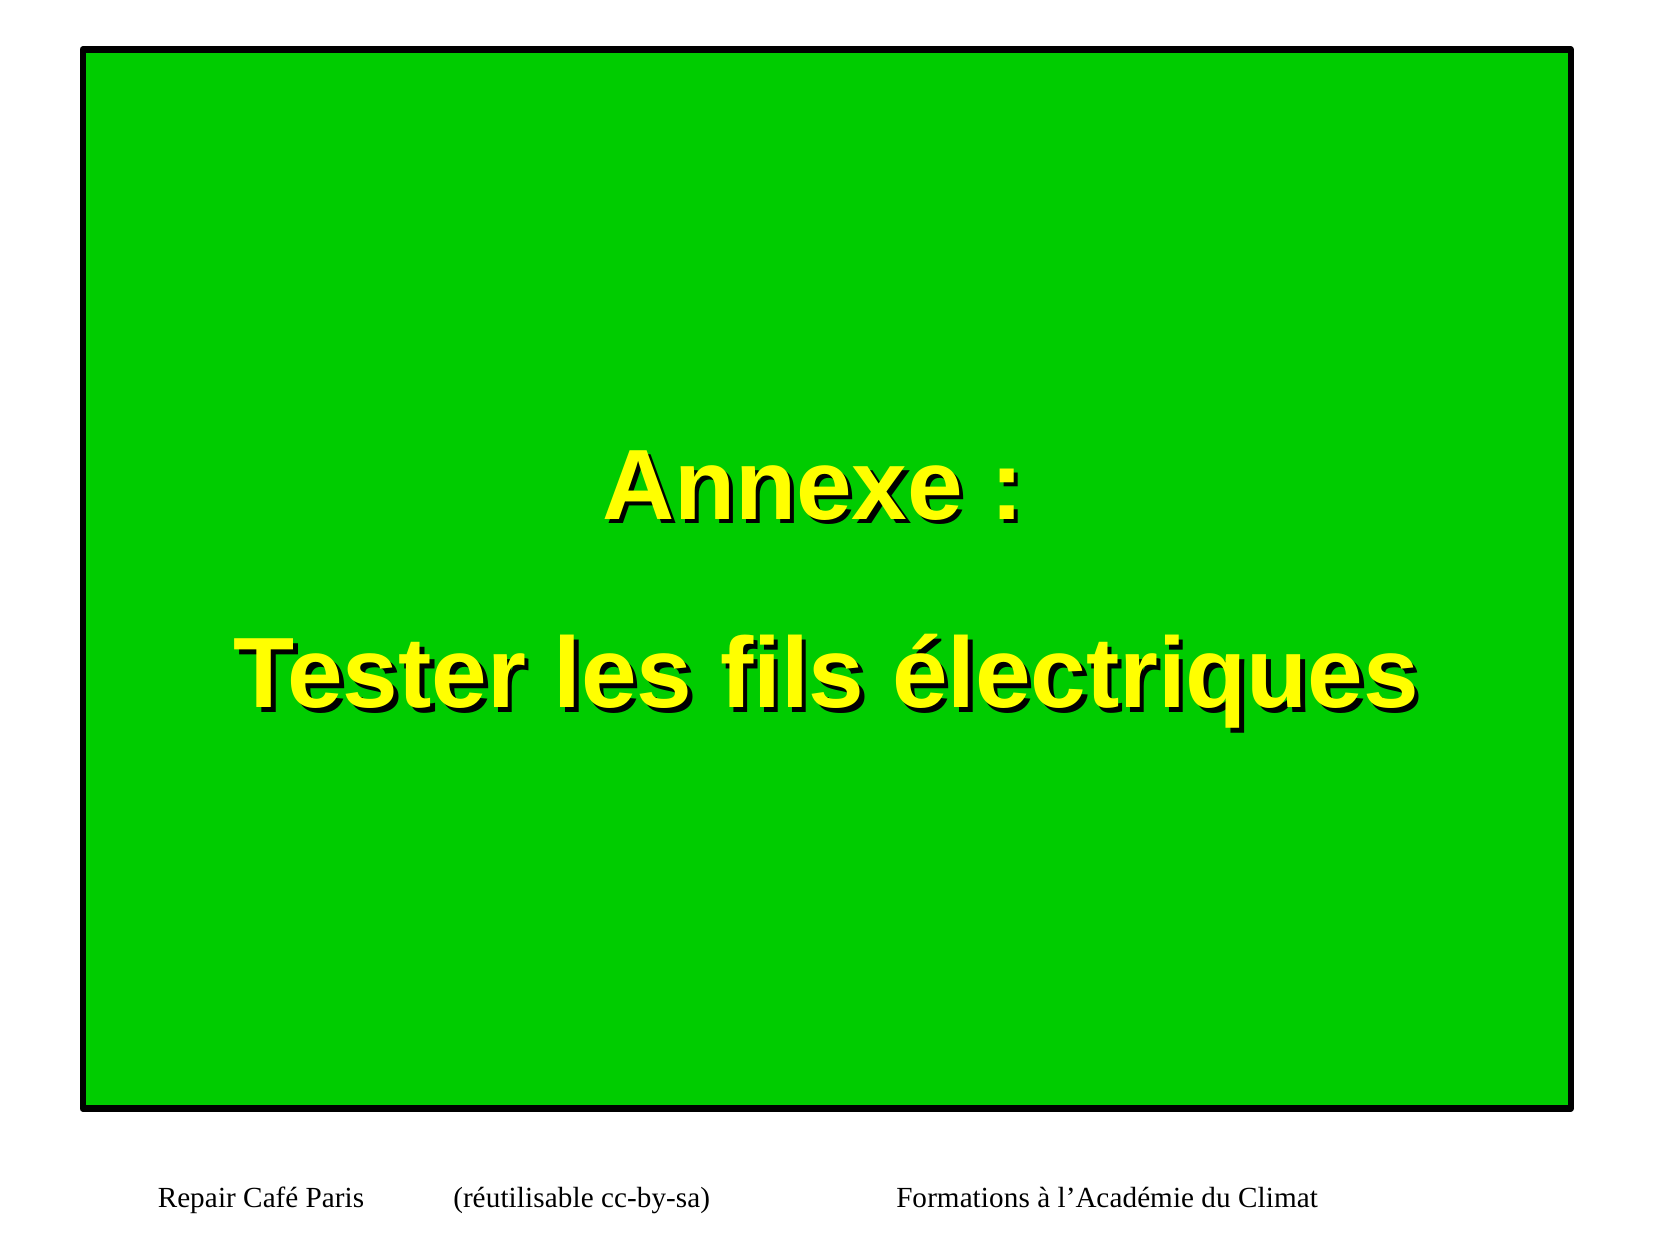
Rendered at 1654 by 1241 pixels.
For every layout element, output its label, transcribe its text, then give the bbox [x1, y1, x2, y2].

subtitle Annexe : Tester les fils électriques [82, 49, 1571, 1109]
